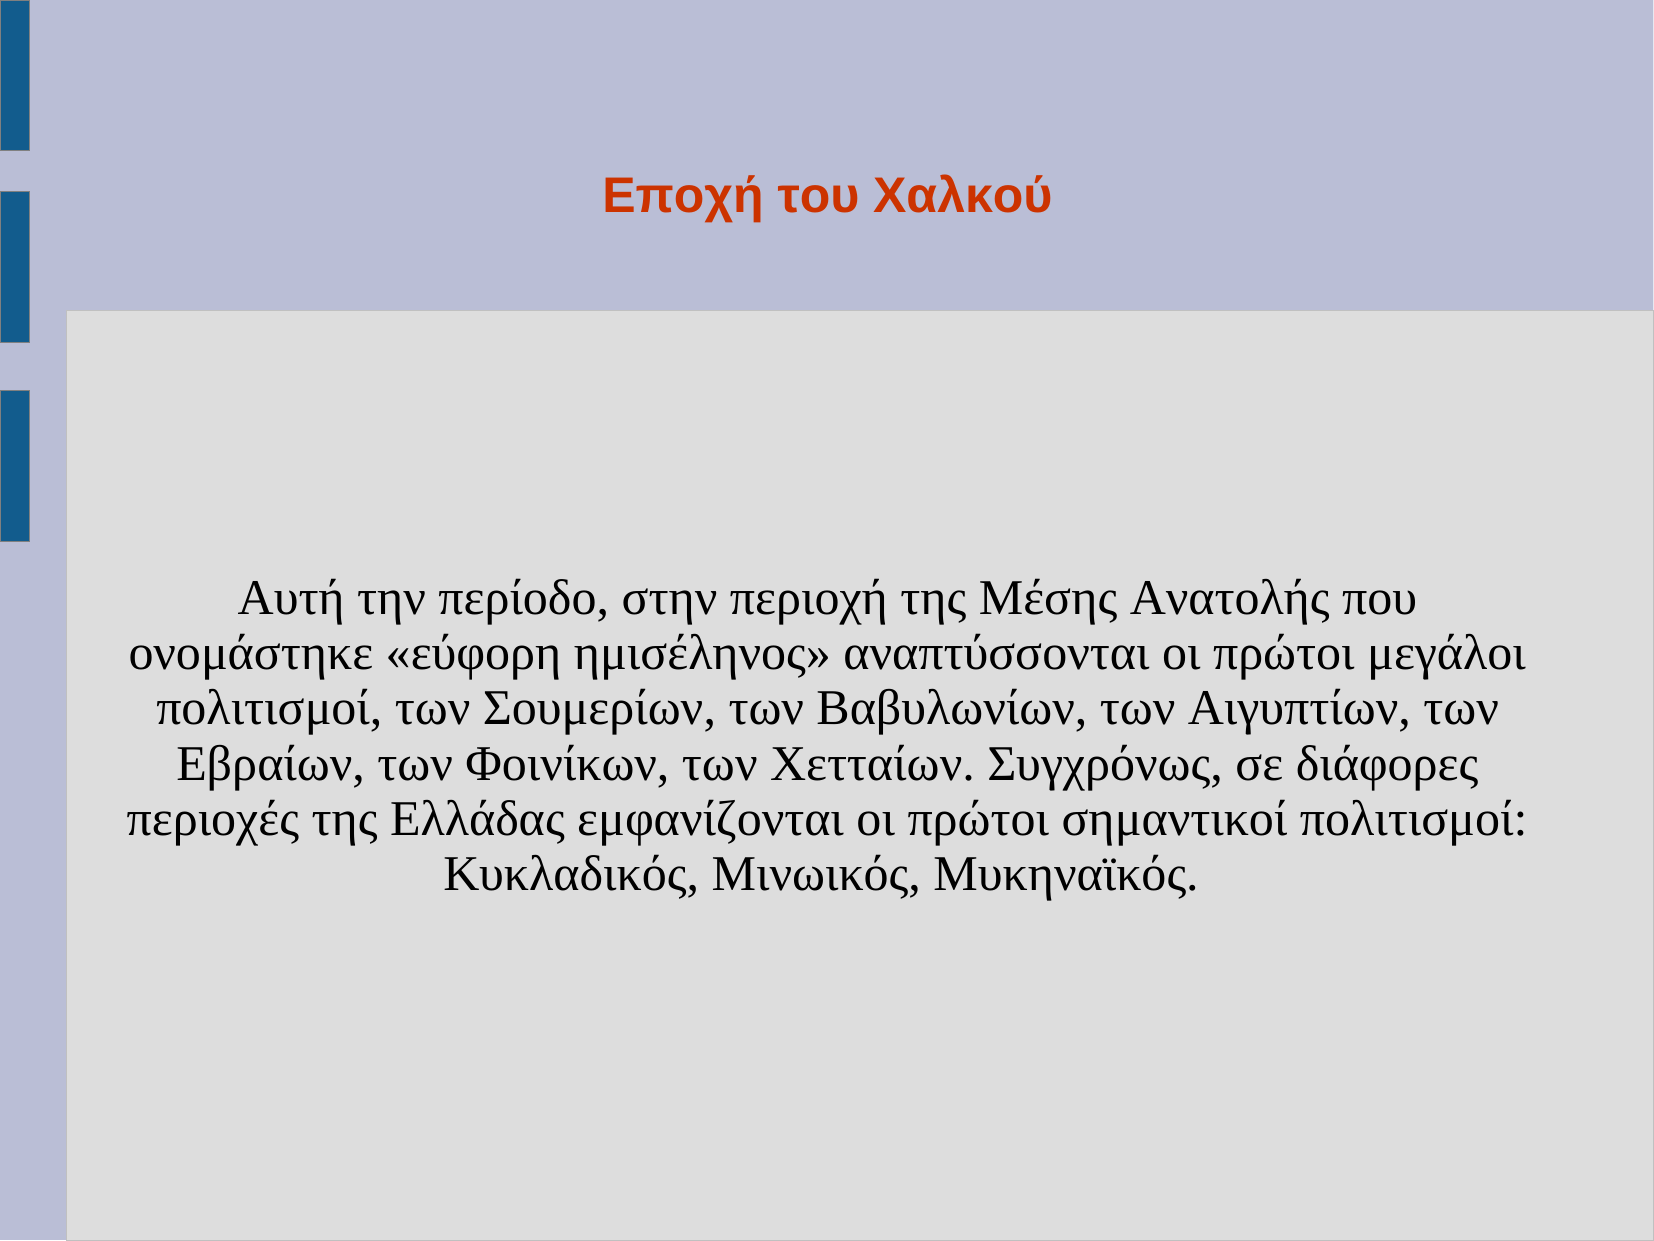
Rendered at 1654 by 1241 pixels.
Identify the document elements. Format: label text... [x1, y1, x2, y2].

title Εποχή του Χαλκού [121, 91, 1534, 299]
subtitle Αυτή την περίοδο, στην περιοχή της Μέσης Ανατολής που ονομάστηκε «εύφορη ημισέληνος» αναπτύσσονται οι πρώτοι μεγάλοι πολιτισμοί, των Σουμερίων, των Βαβυλωνίων, των Αιγυπτίων, των Εβραίων, των Φοινίκων, των Χετταίων. Συγχρόνως, σε διάφορες περιοχές της Ελλάδας εμφανίζονται οι πρώτοι σημαντικοί πολιτισμοί: Κυκλαδικός, Μινωικός, Μυκηναϊκός. [121, 344, 1534, 1127]
